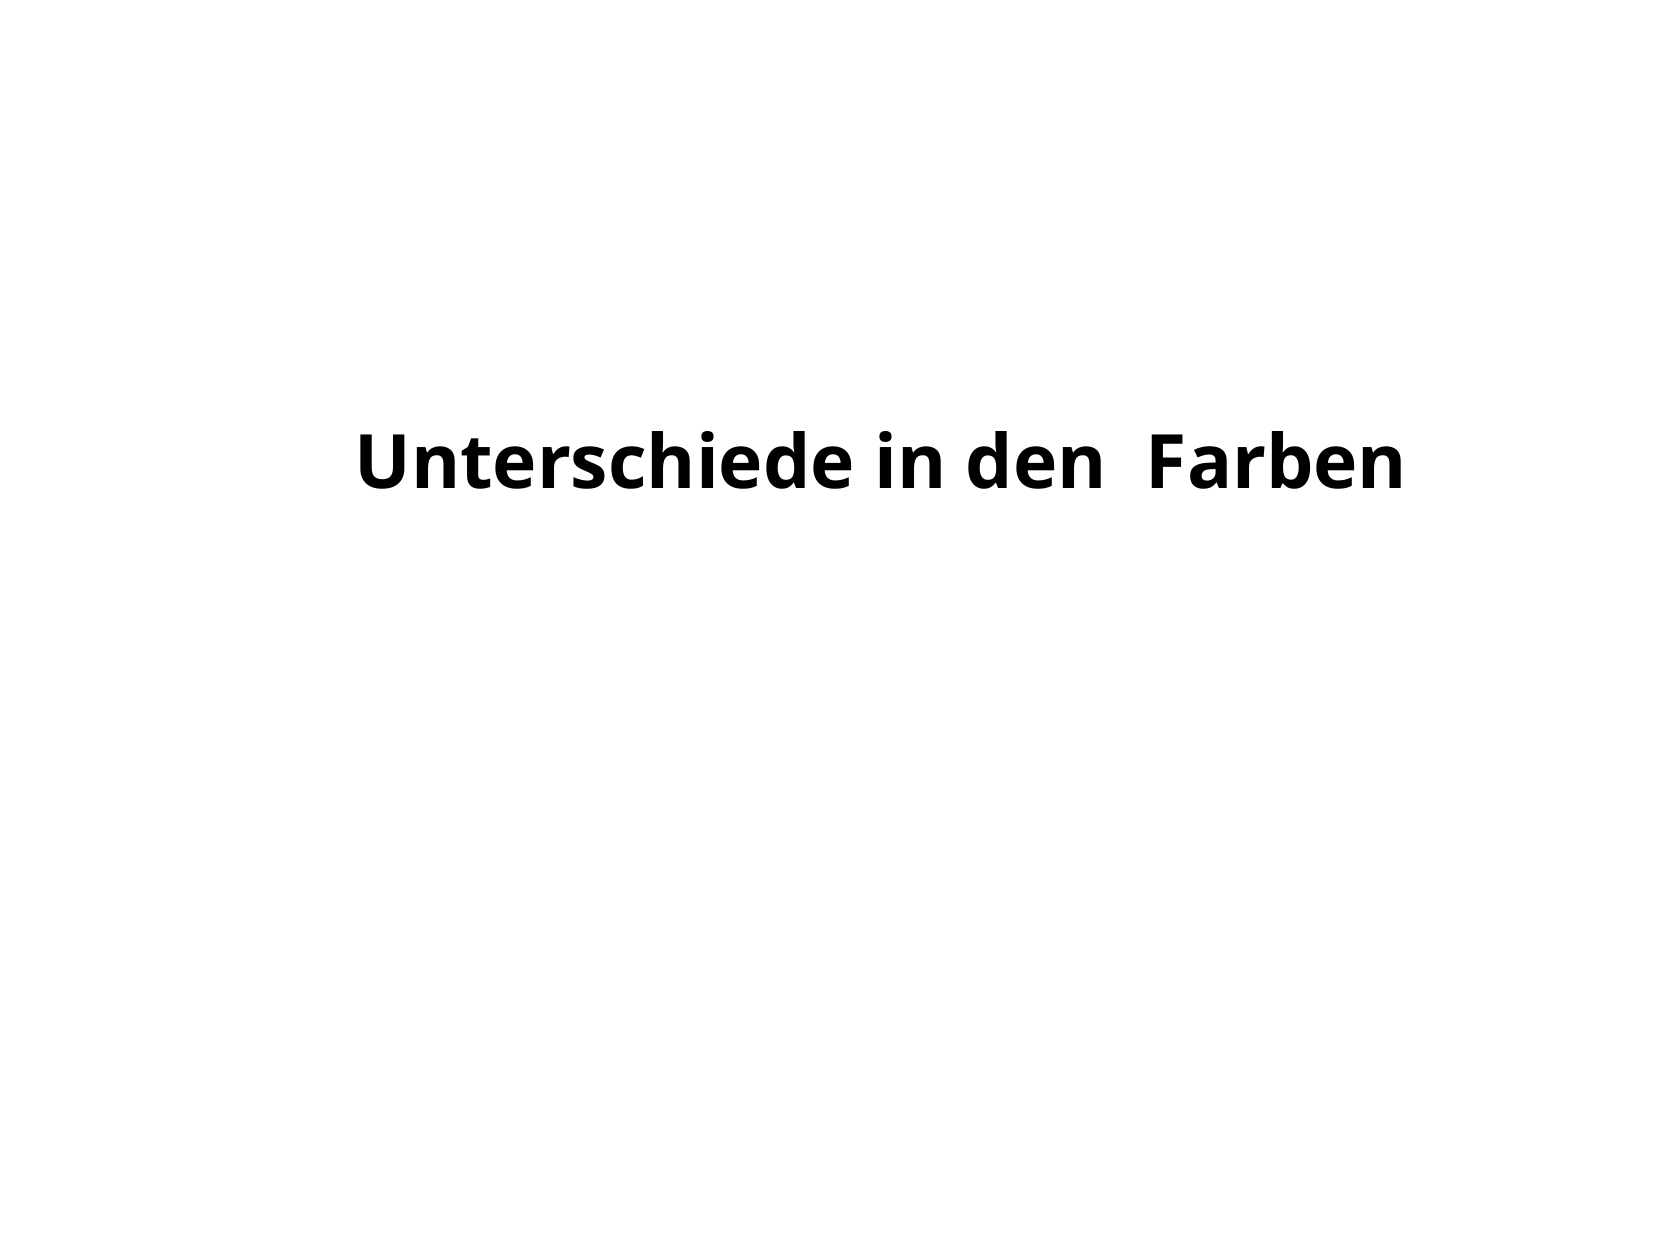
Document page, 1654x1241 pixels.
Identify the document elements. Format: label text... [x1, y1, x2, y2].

text_box Unterschiede in den Farben [354, 413, 1431, 504]
